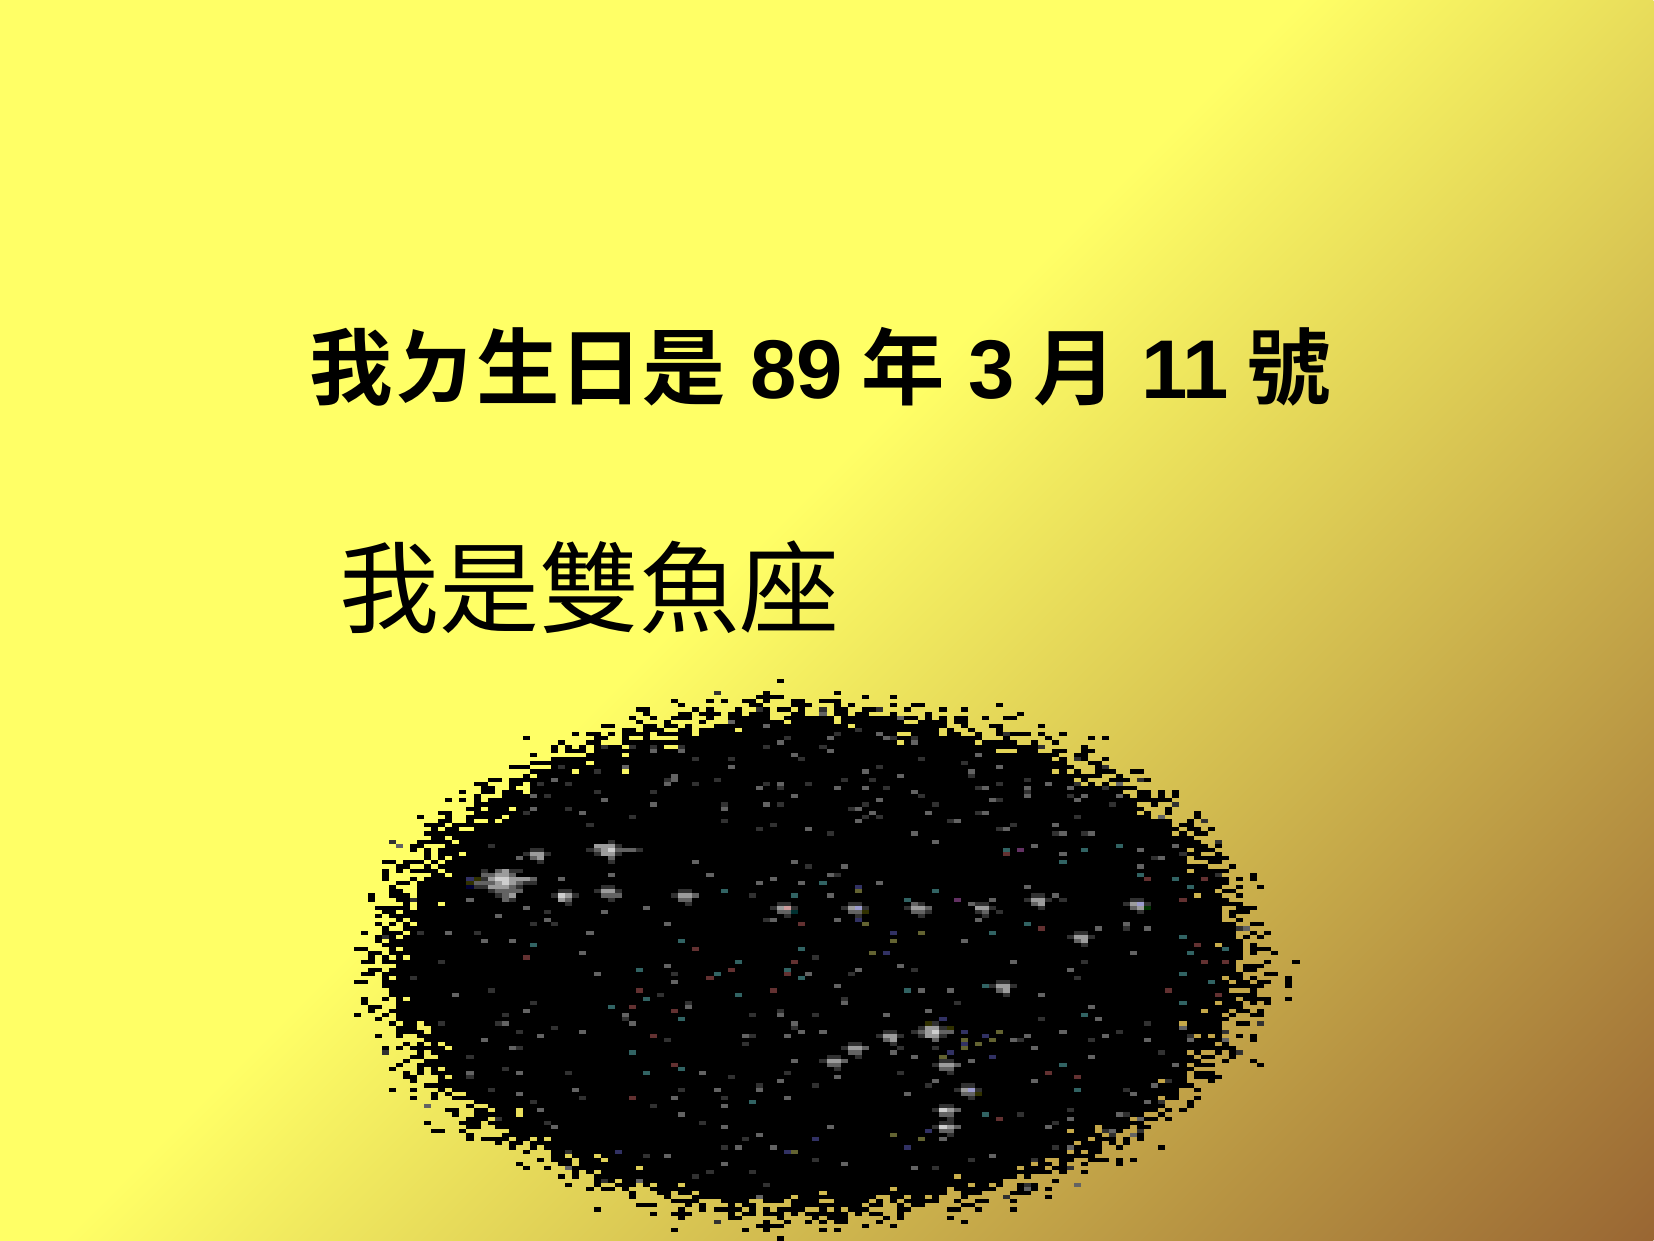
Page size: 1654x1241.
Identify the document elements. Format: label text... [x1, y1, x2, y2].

text_box 我ㄉ生日是89年3月11號 [295, 294, 1595, 410]
text_box 我是雙魚座 [324, 501, 1329, 637]
picture [354, 679, 1300, 1241]
